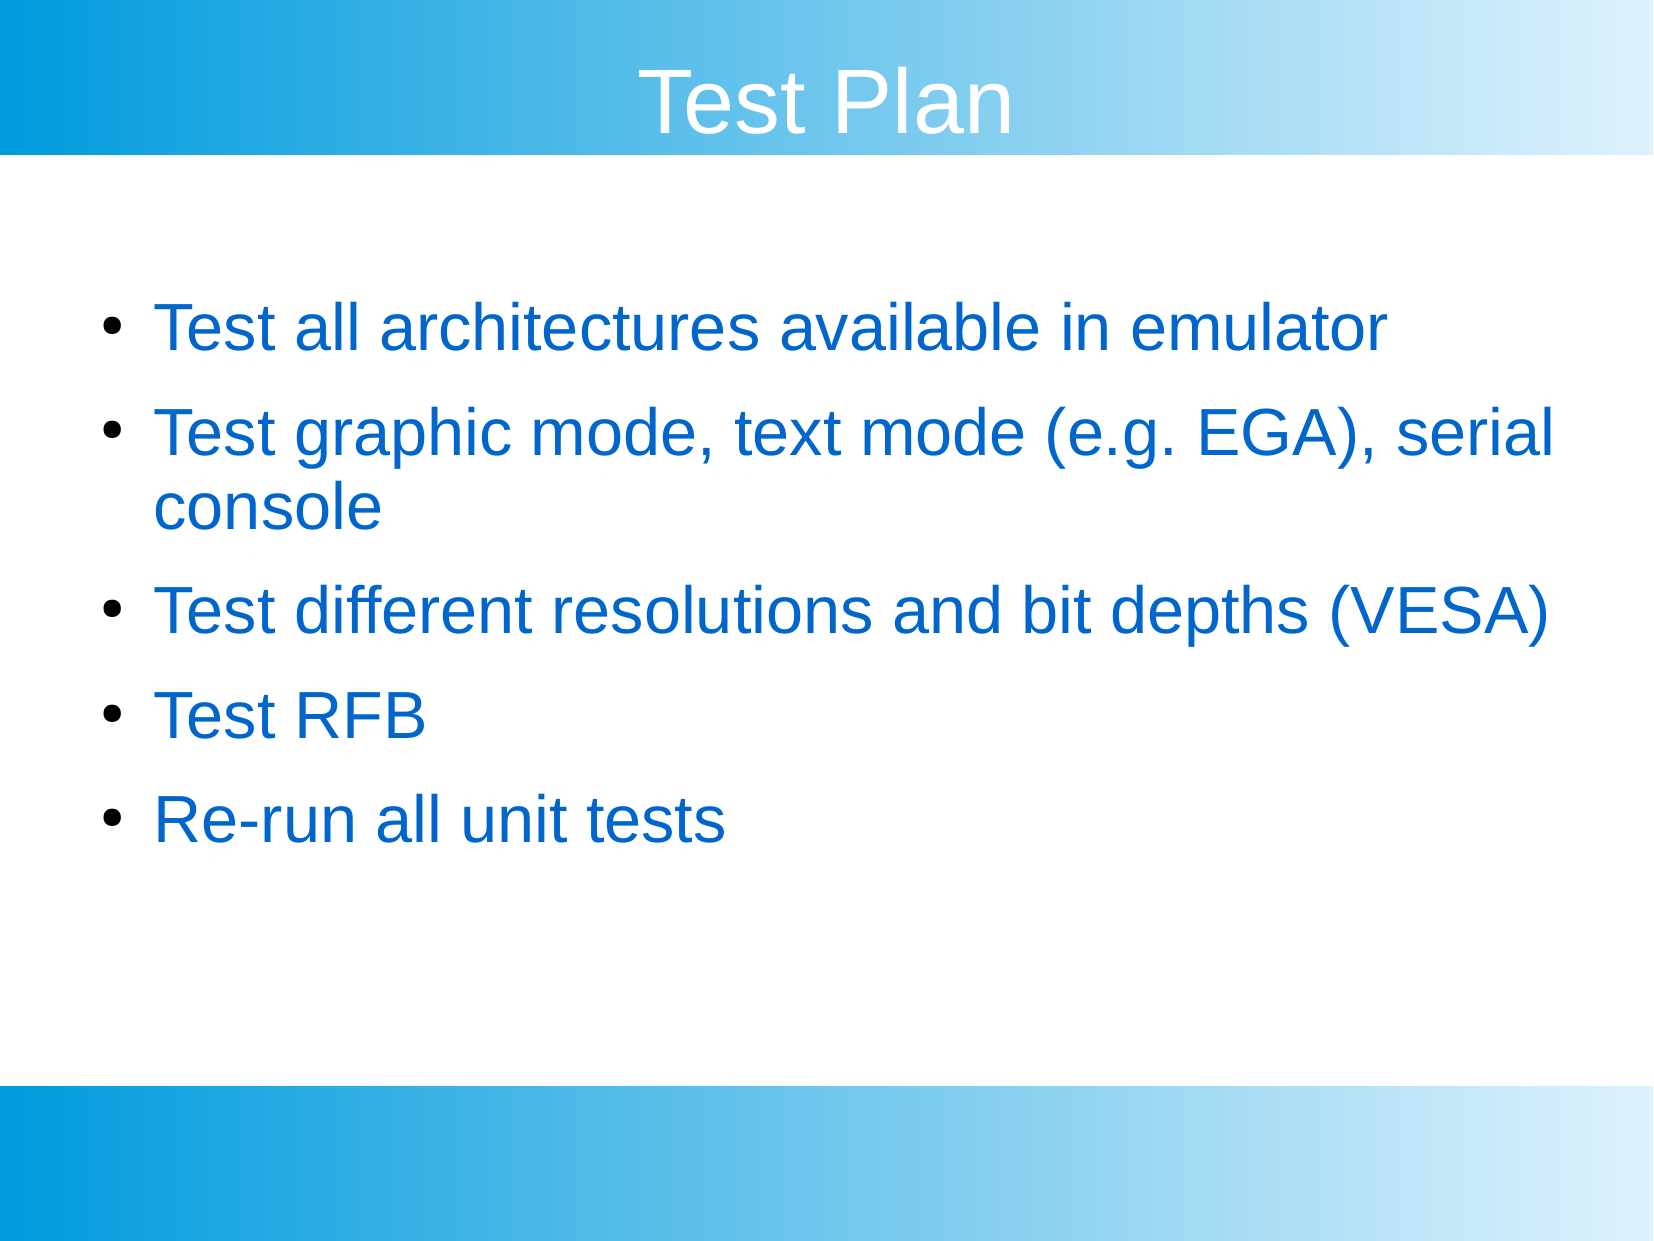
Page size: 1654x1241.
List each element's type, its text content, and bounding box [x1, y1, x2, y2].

title Test Plan [82, 49, 1571, 155]
list Test all architectures available in emulator Test graphic mode, text mode (e.g. EGA), serial console Test different resolutions and bit depths (VESA) Test RFB Re-run all unit tests [82, 290, 1571, 1010]
